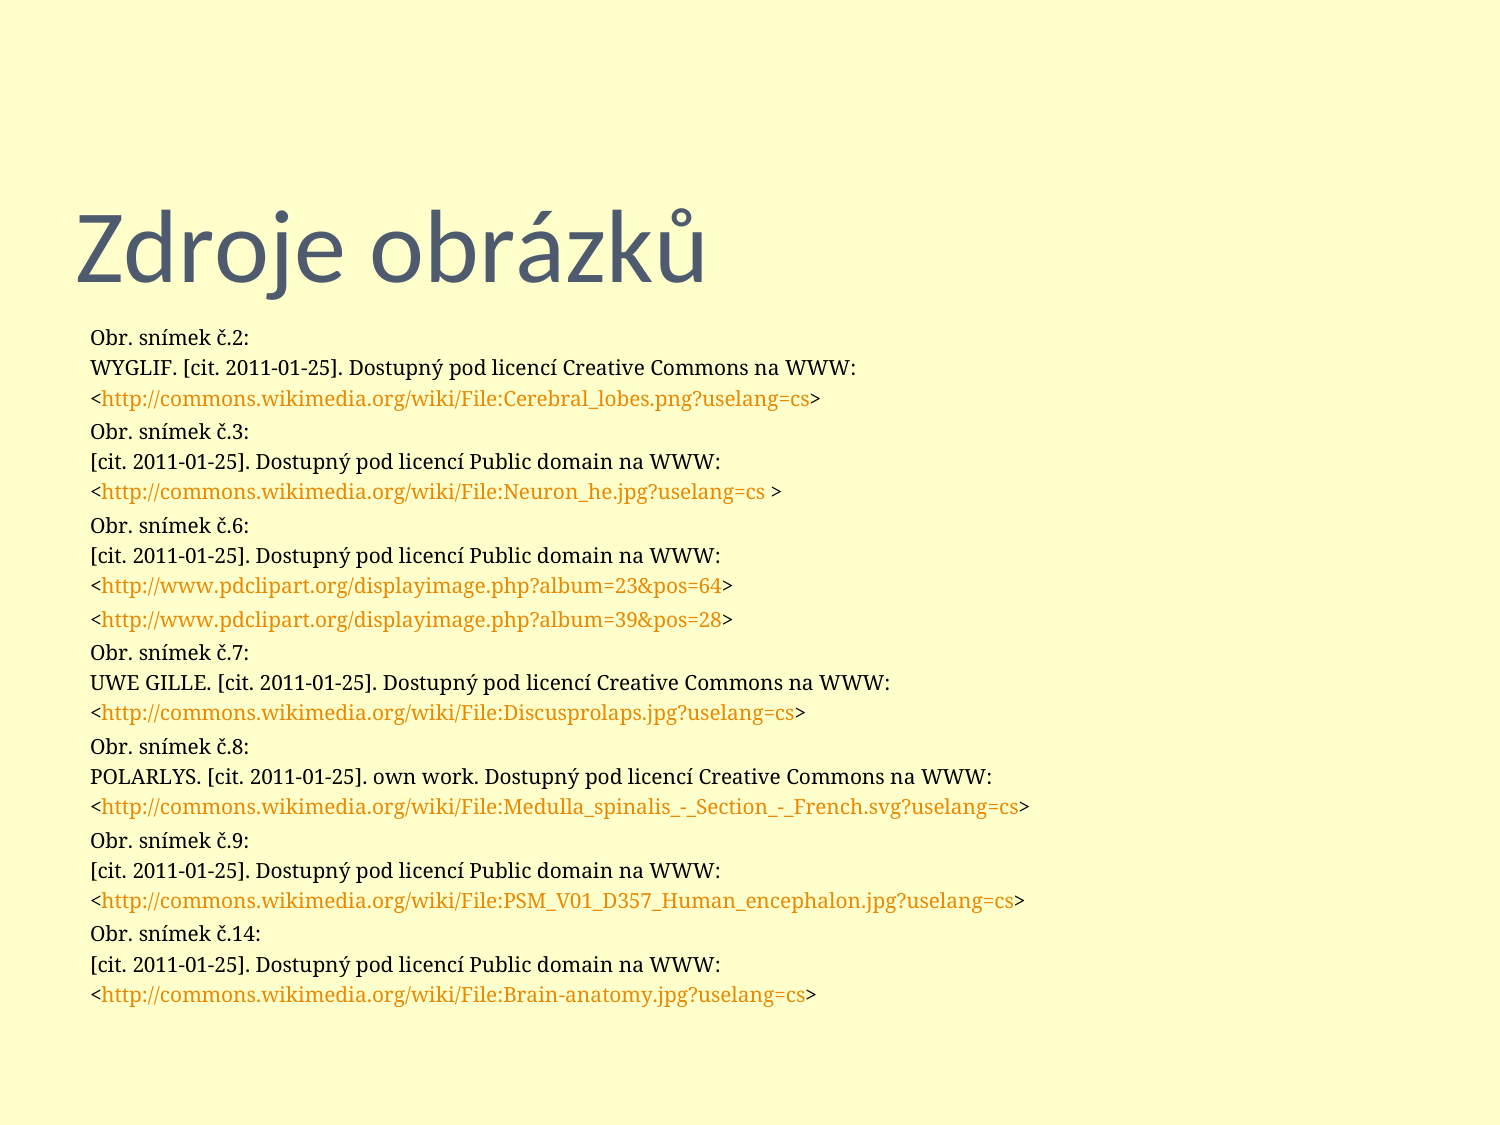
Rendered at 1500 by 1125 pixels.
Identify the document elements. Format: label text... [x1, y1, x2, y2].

title Zdroje obrázků [75, 115, 1426, 304]
list Obr. snímek č.2: WYGLIF. [cit. 2011-01-25]. Dostupný pod licencí Creative Commons na WWW: <http://commons.wikimedia.org/wiki/File:Cerebral_lobes.png?uselang=cs> Obr. snímek č.3: [cit. 2011-01-25]. Dostupný pod licencí Public domain na WWW: <http://commons.wikimedia.org/wiki/File:Neuron_he.jpg?uselang=cs > Obr. snímek č.6: [cit. 2011-01-25]. Dostupný pod licencí Public domain na WWW: <http://www.pdclipart.org/displayimage.php?album=23&pos=64> <http://www.pdclipart.org/displayimage.php?album=39&pos=28> Obr. snímek č.7: UWE GILLE. [cit. 2011-01-25]. Dostupný pod licencí Creative Commons na WWW: <http://commons.wikimedia.org/wiki/File:Discusprolaps.jpg?uselang=cs> Obr. snímek č.8: POLARLYS. [cit. 2011-01-25]. own work. Dostupný pod licencí Creative Commons na WWW: <http://commons.wikimedia.org/wiki/File:Medulla_spinalis_-_Section_-_French.svg?uselang=cs> Obr. snímek č.9: [cit. 2011-01-25]. Dostupný pod licencí Public domain na WWW: <http://commons.wikimedia.org/wiki/File:PSM_V01_D357_Human_encephalon.jpg?uselang=cs> Obr. snímek č.14: [cit. 2011-01-25]. Dostupný pod licencí Public domain na WWW: <http://commons.wikimedia.org/wiki/File:Brain-anatomy.jpg?uselang=cs> [75, 317, 1426, 1054]
